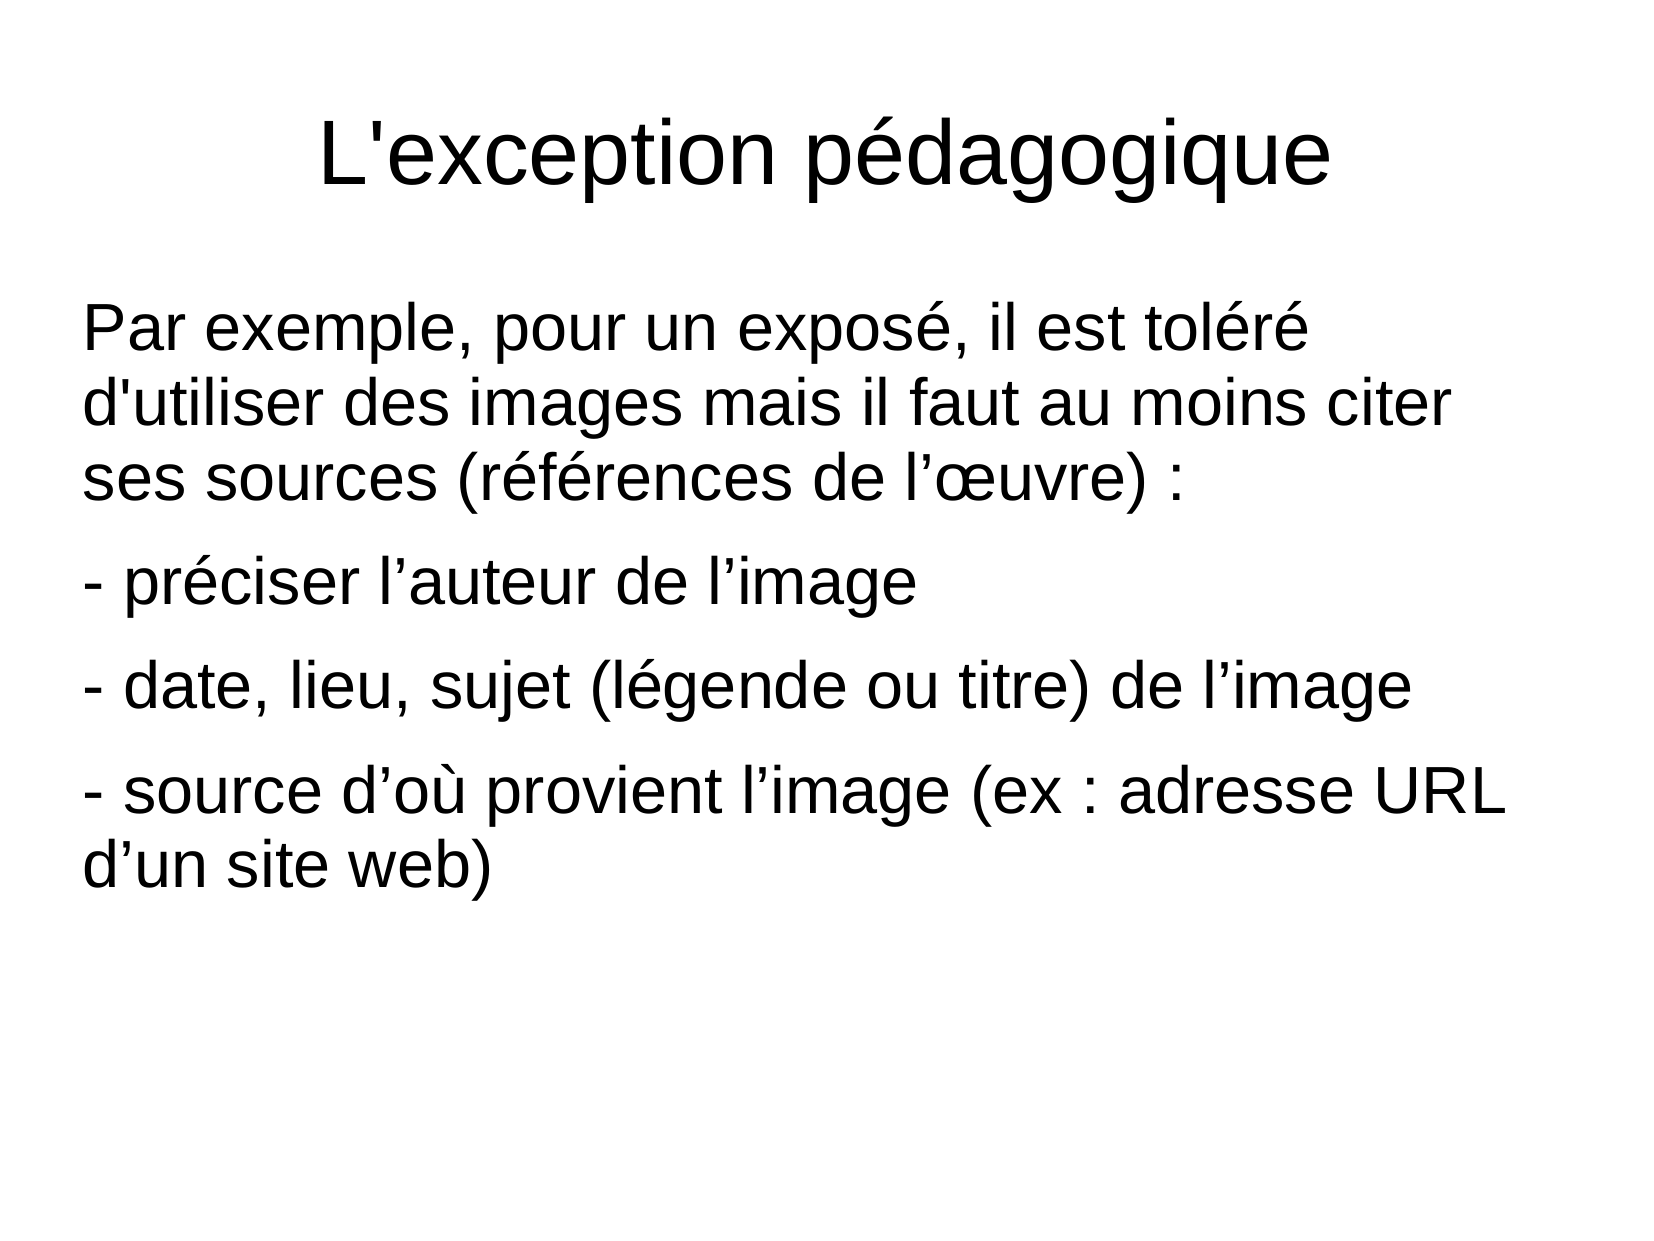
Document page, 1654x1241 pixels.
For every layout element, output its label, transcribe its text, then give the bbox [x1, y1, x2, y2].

title L'exception pédagogique [82, 49, 1571, 257]
list Par exemple, pour un exposé, il est toléré d'utiliser des images mais il faut au moins citer ses sources (références de l’œuvre) : - préciser l’auteur de l’image - date, lieu, sujet (légende ou titre) de l’image - source d’où provient l’image (ex : adresse URL d’un site web) [82, 290, 1571, 1010]
